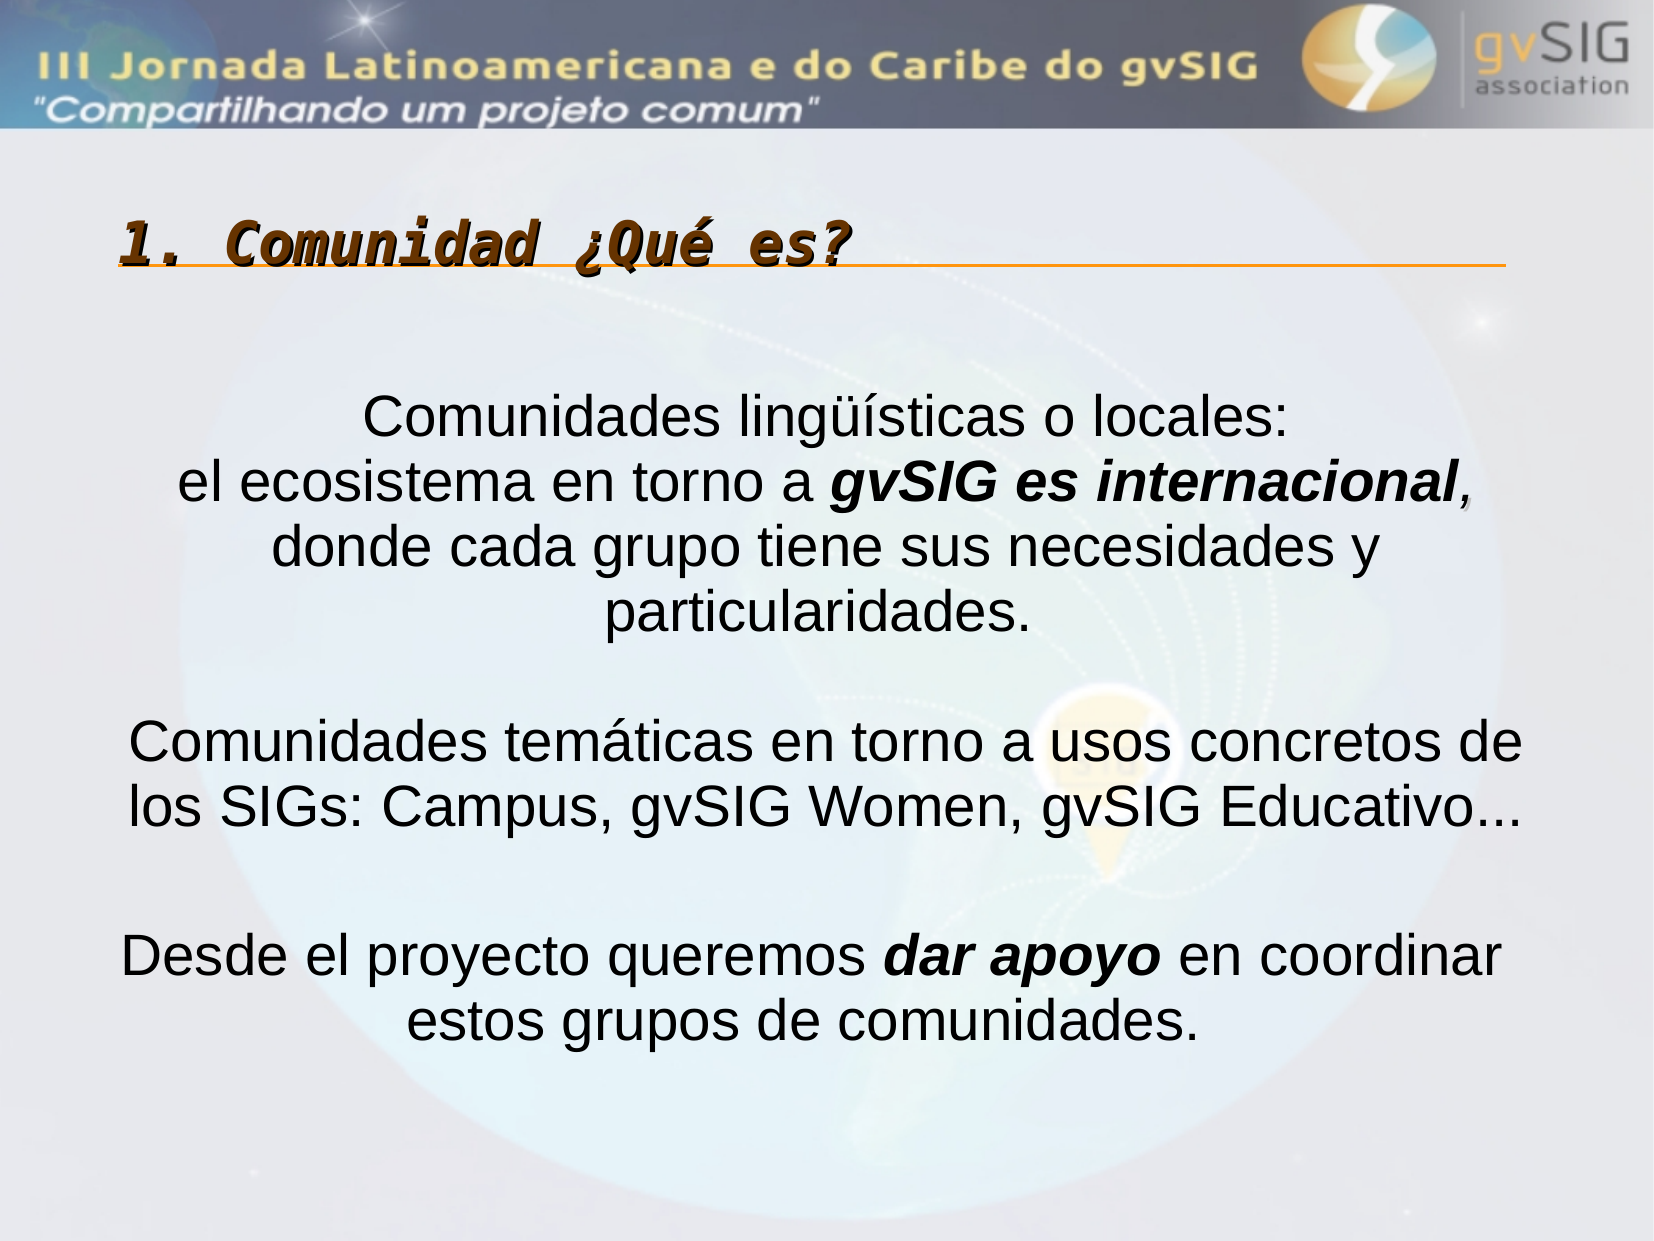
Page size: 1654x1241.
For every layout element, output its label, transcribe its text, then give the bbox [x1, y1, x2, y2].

title 1. Comunidad ¿Qué es? [118, 192, 1607, 260]
title Desde el proyecto queremos dar apoyo en coordinar estos grupos de comunidades. [118, 922, 1506, 1054]
title Comunidades lingüísticas o locales: el ecosistema en torno a gvSIG es internacional, donde cada grupo tiene sus necesidades y particularidades. Comunidades temáticas en torno a usos concretos de los SIGs: Campus, gvSIG Women, gvSIG Educativo... [88, 271, 1565, 951]
picture [0, 0, 1654, 1241]
